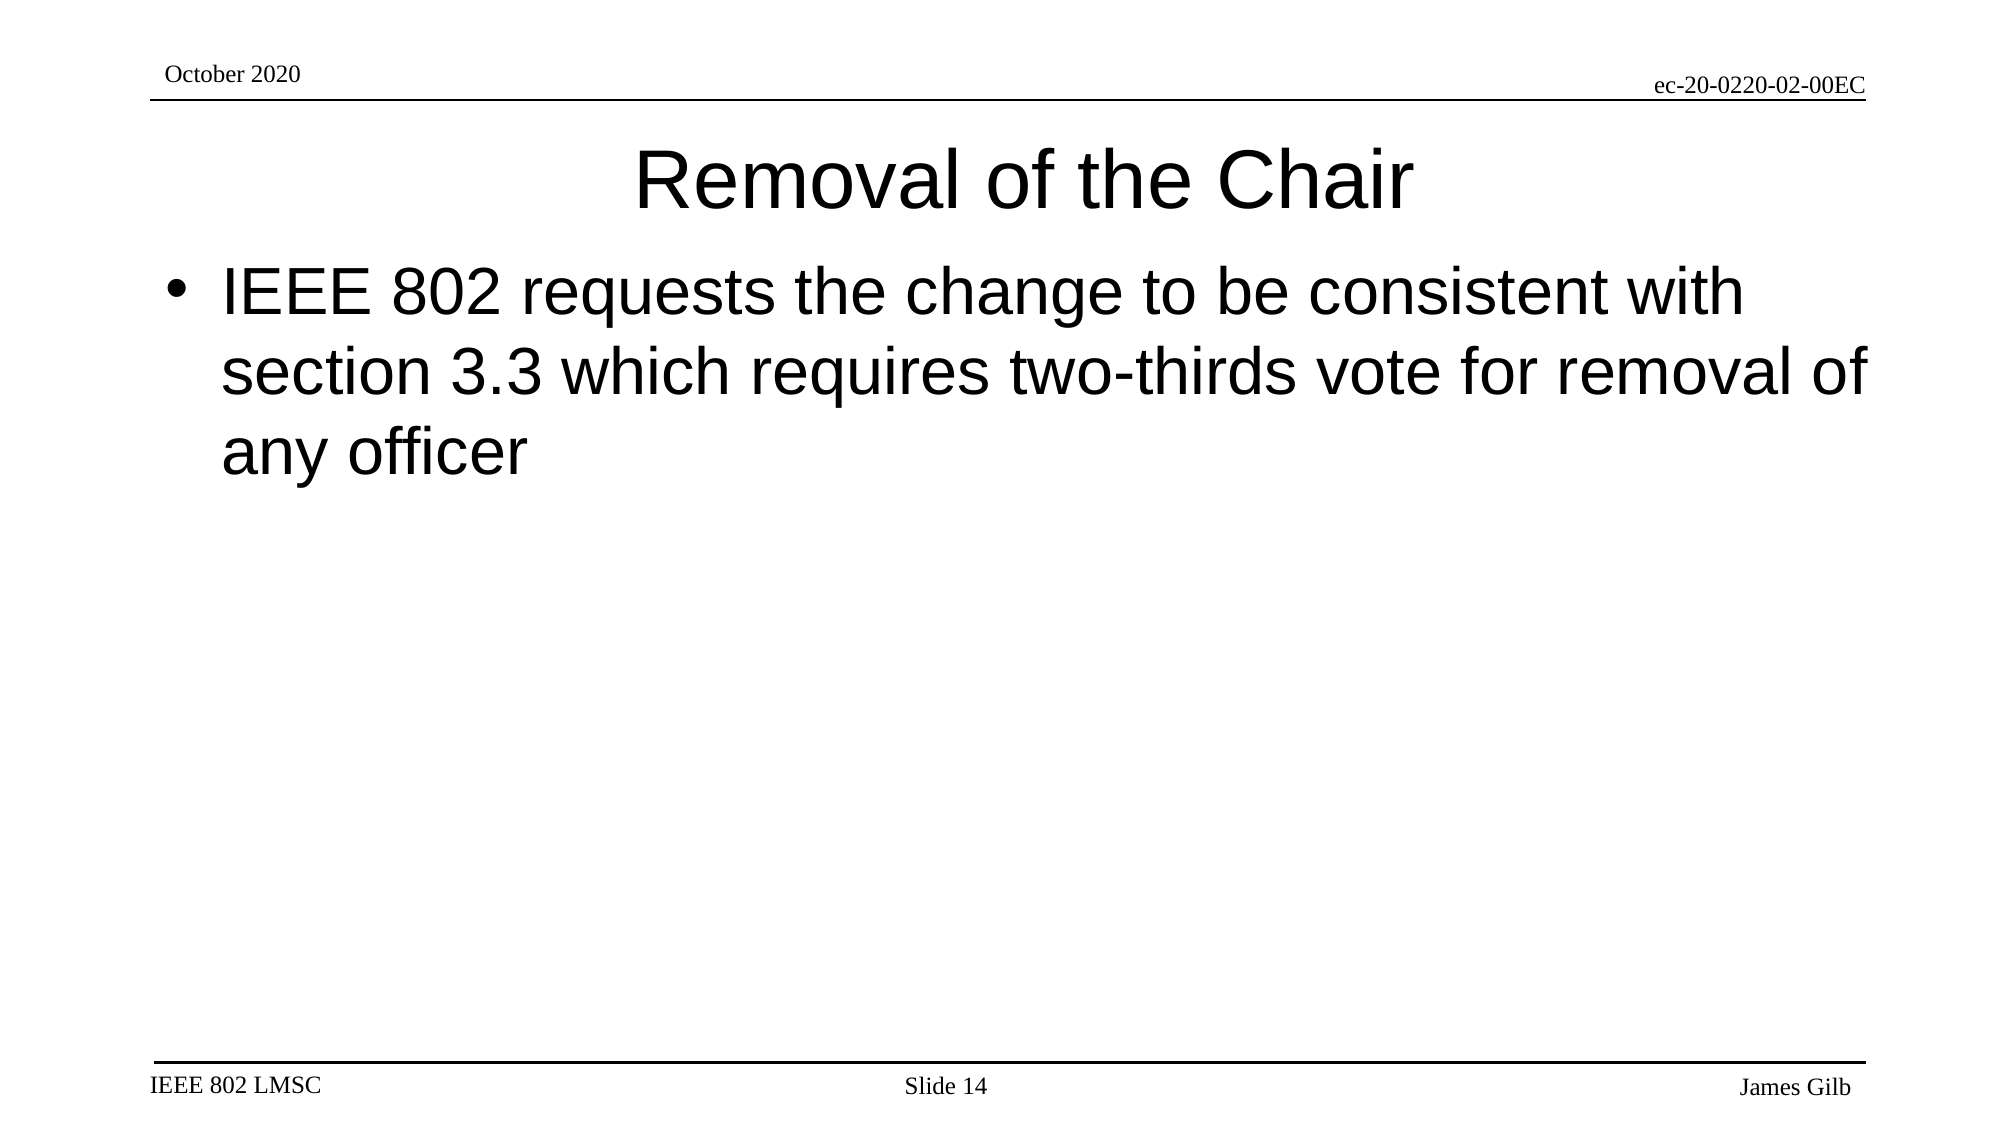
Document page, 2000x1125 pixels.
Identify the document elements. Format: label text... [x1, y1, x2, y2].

title Removal of the Chair [149, 112, 1900, 238]
list IEEE 802 requests the change to be consistent with section 3.3 which requires two-thirds vote for removal of any officer [149, 239, 1900, 1051]
